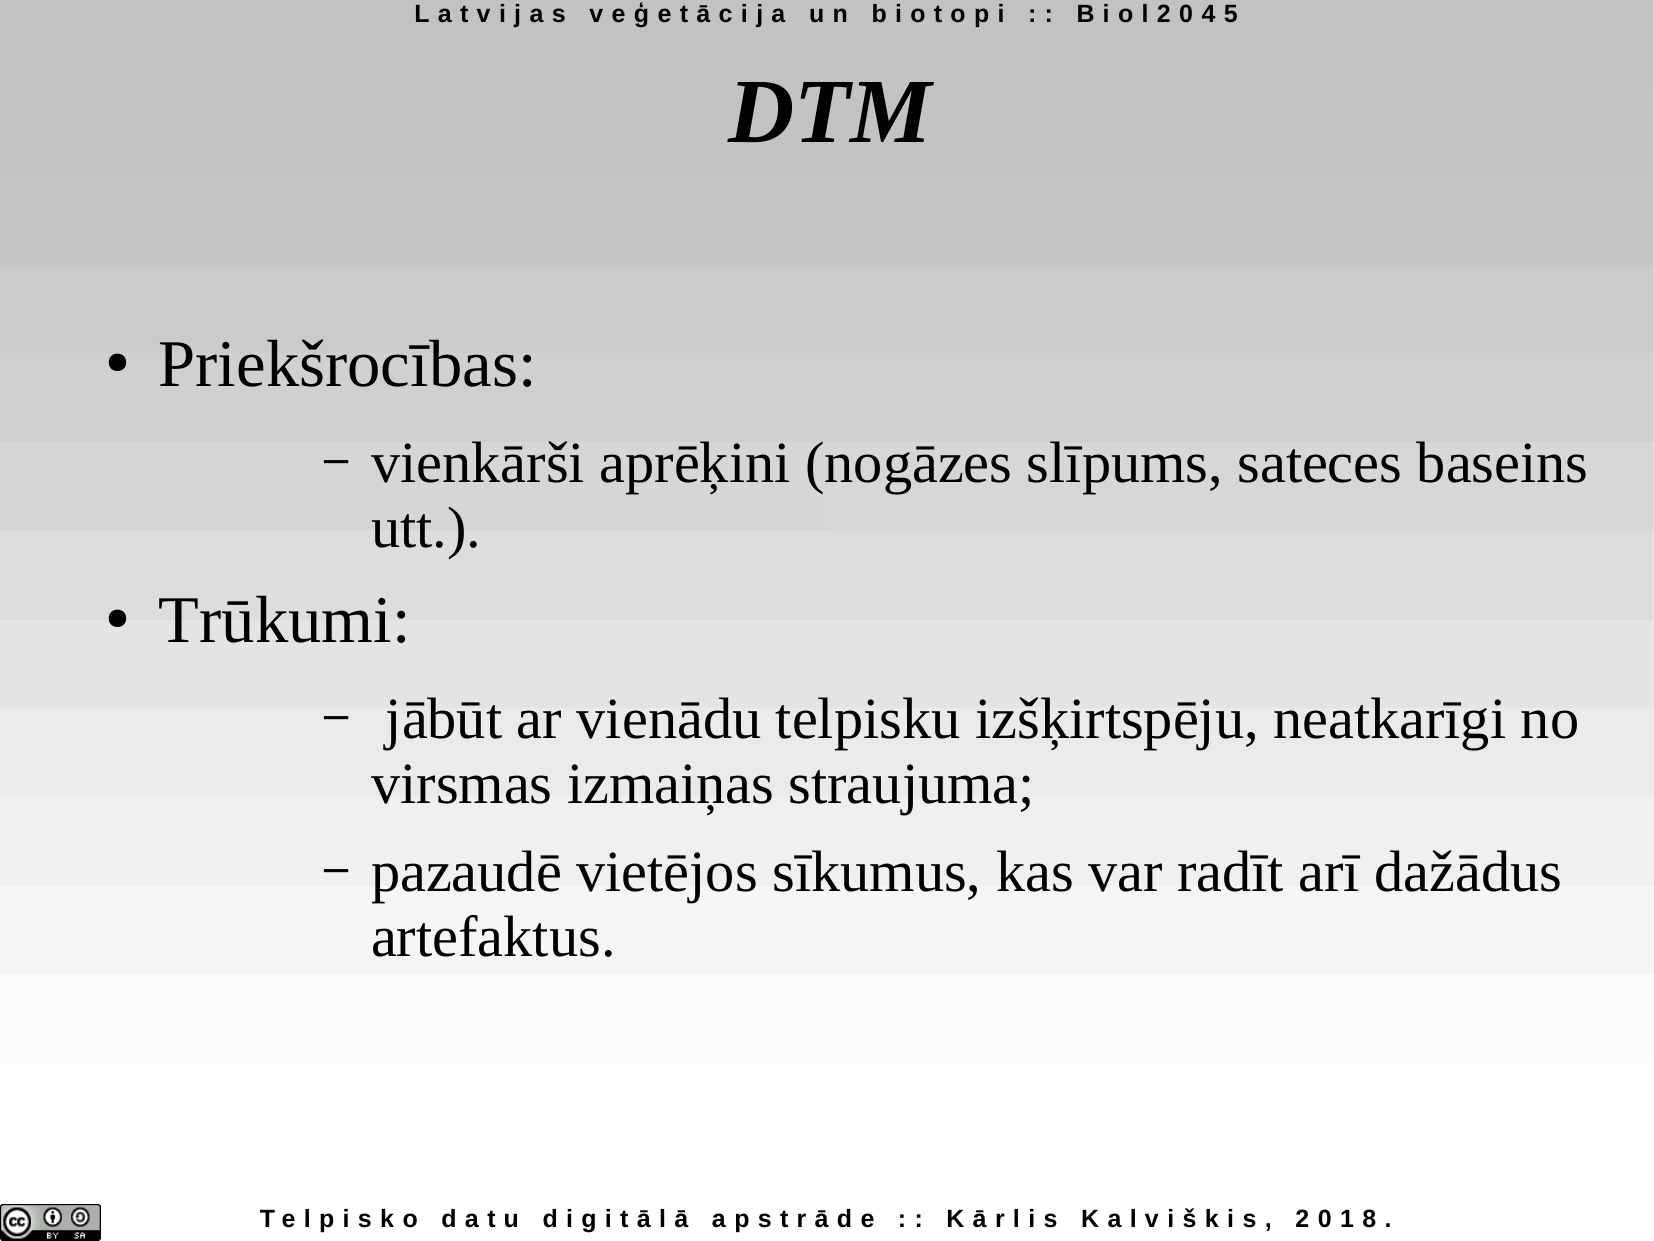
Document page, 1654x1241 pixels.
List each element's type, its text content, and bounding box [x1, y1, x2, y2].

picture [0, 0, 1654, 1241]
title DTM [34, 61, 1626, 296]
list Priekšrocības: vienkārši aprēķini (nogāzes slīpums, sateces baseins utt.). Trūkumi: jābūt ar vienādu telpisku izšķirtspēju, neatkarīgi no virsmas izmaiņas straujuma; pazaudē vietējos sīkumus, kas var radīt arī dažādus artefaktus. [87, 327, 1602, 1172]
